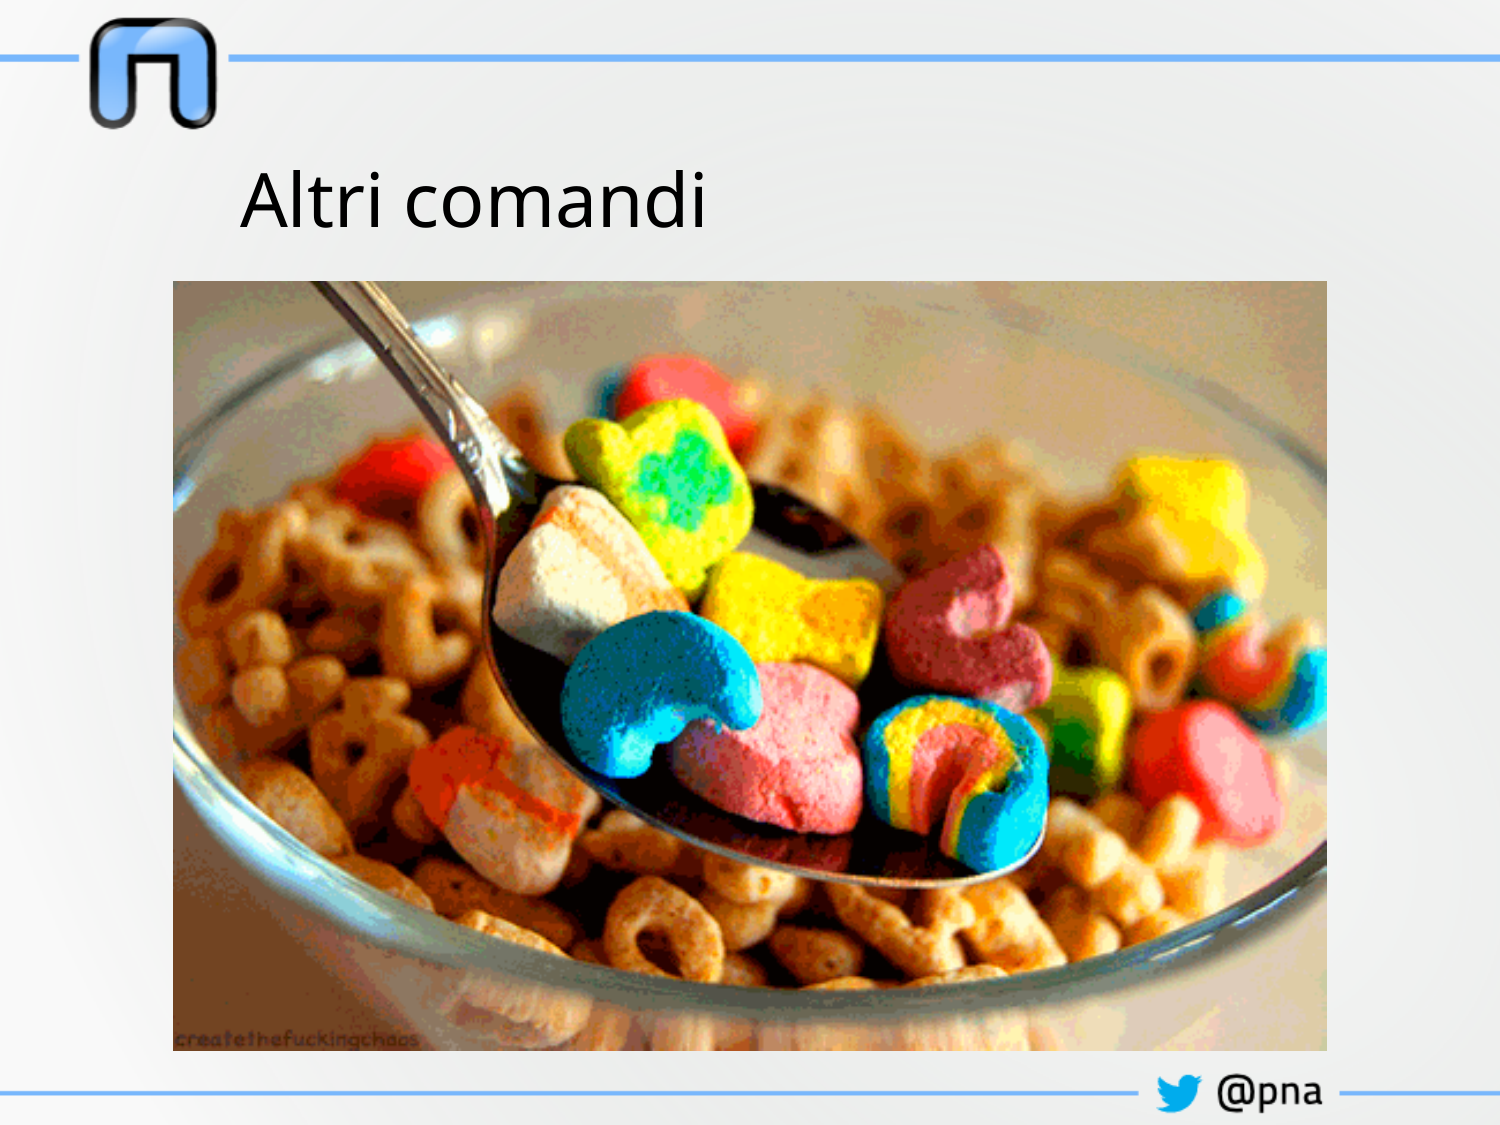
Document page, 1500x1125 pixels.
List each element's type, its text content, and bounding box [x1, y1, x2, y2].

picture [0, 0, 1500, 1125]
title Altri comandi [225, 70, 1469, 258]
